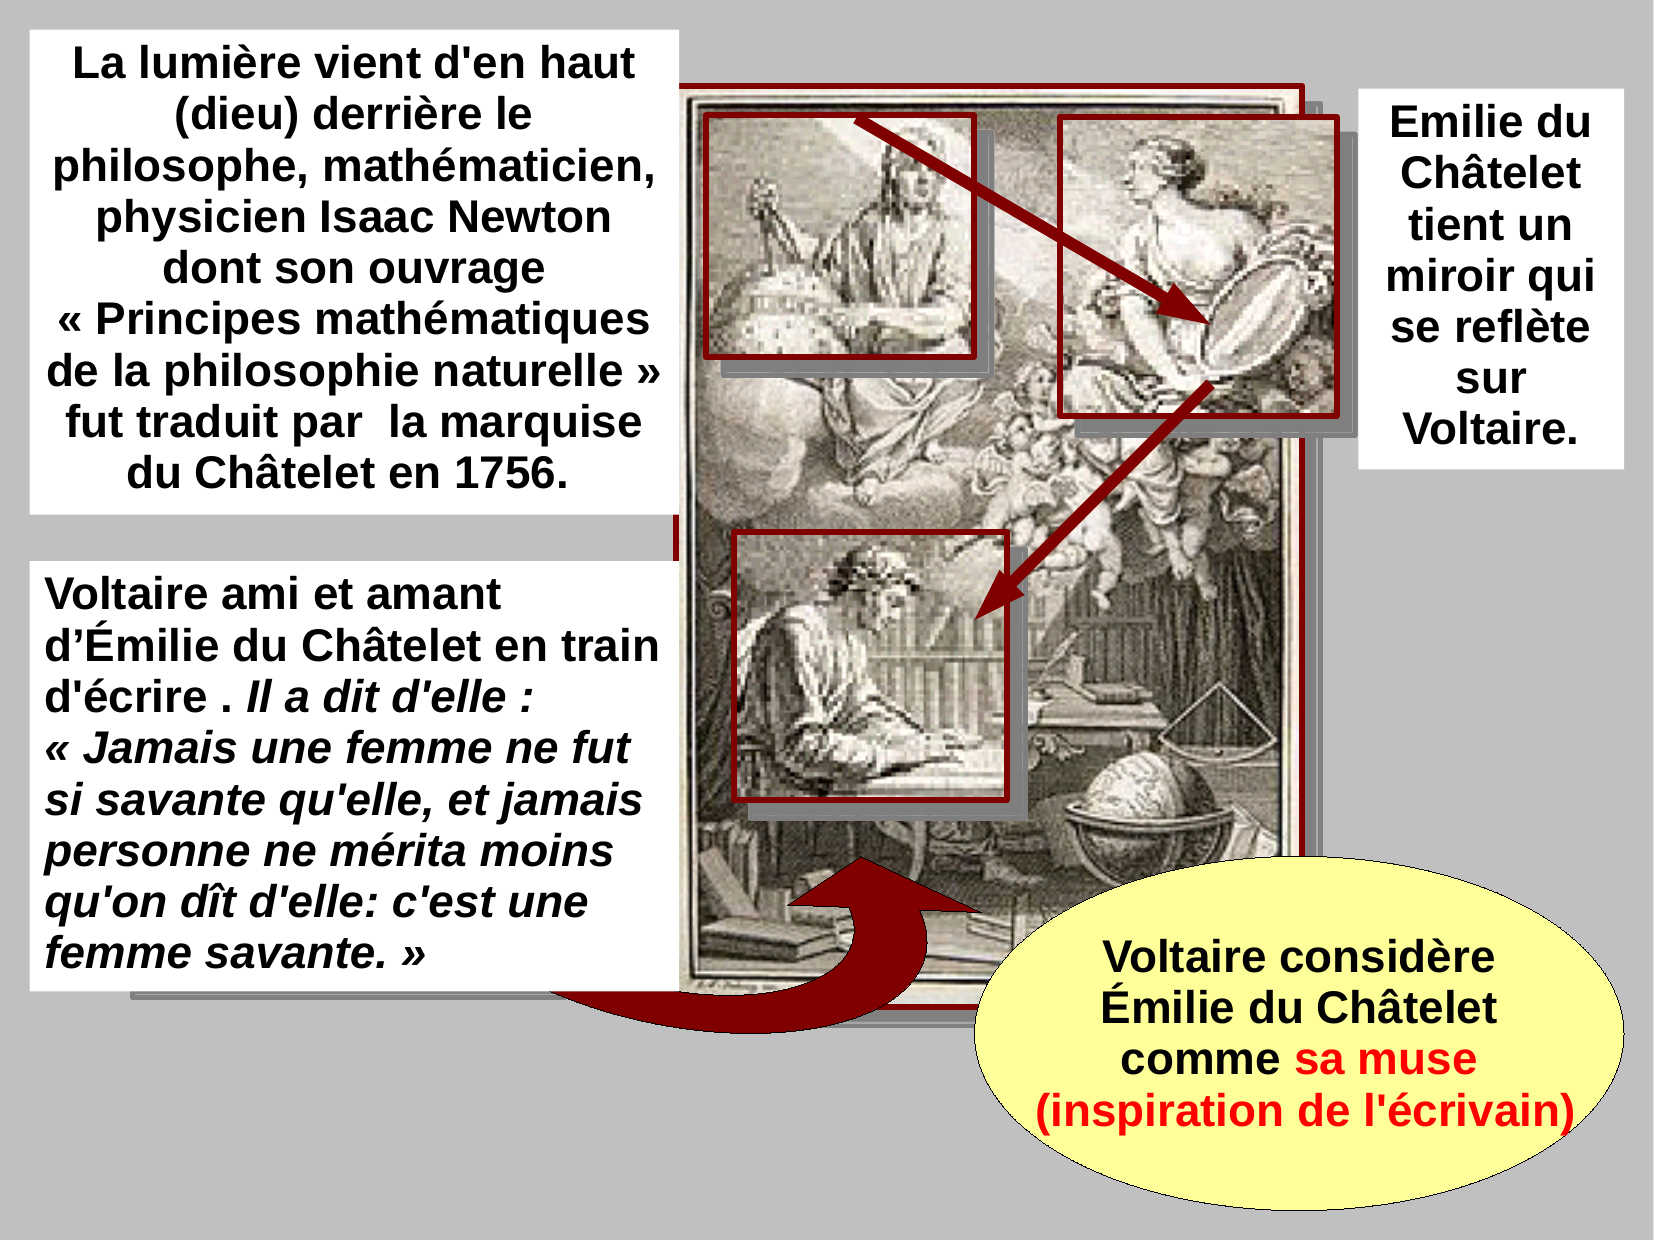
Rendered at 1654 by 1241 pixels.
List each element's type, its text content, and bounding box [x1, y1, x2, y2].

text_box Voltaire considère Émilie du Châtelet comme sa muse (inspiration de l'écrivain) [974, 856, 1625, 1211]
text_box Emilie du Châtelet tient un miroir qui se reflète sur Voltaire. [1358, 88, 1625, 470]
picture [1062, 119, 1334, 414]
picture [679, 88, 1300, 1004]
text_box [551, 856, 982, 1034]
text_box Voltaire ami et amant d’Émilie du Châtelet en train d'écrire . Il a dit d'elle : « Jamais une femme ne fut si savante qu'elle, et jamais personne ne mérita moins qu'on dît d'elle: c'est une femme savante. » [29, 561, 680, 992]
text_box La lumière vient d'en haut (dieu) derrière le philosophe, mathématicien, physicien Isaac Newton dont son ouvrage « Principes mathématiques de la philosophie naturelle » fut traduit par la marquise du Châtelet en 1756. [29, 29, 680, 515]
